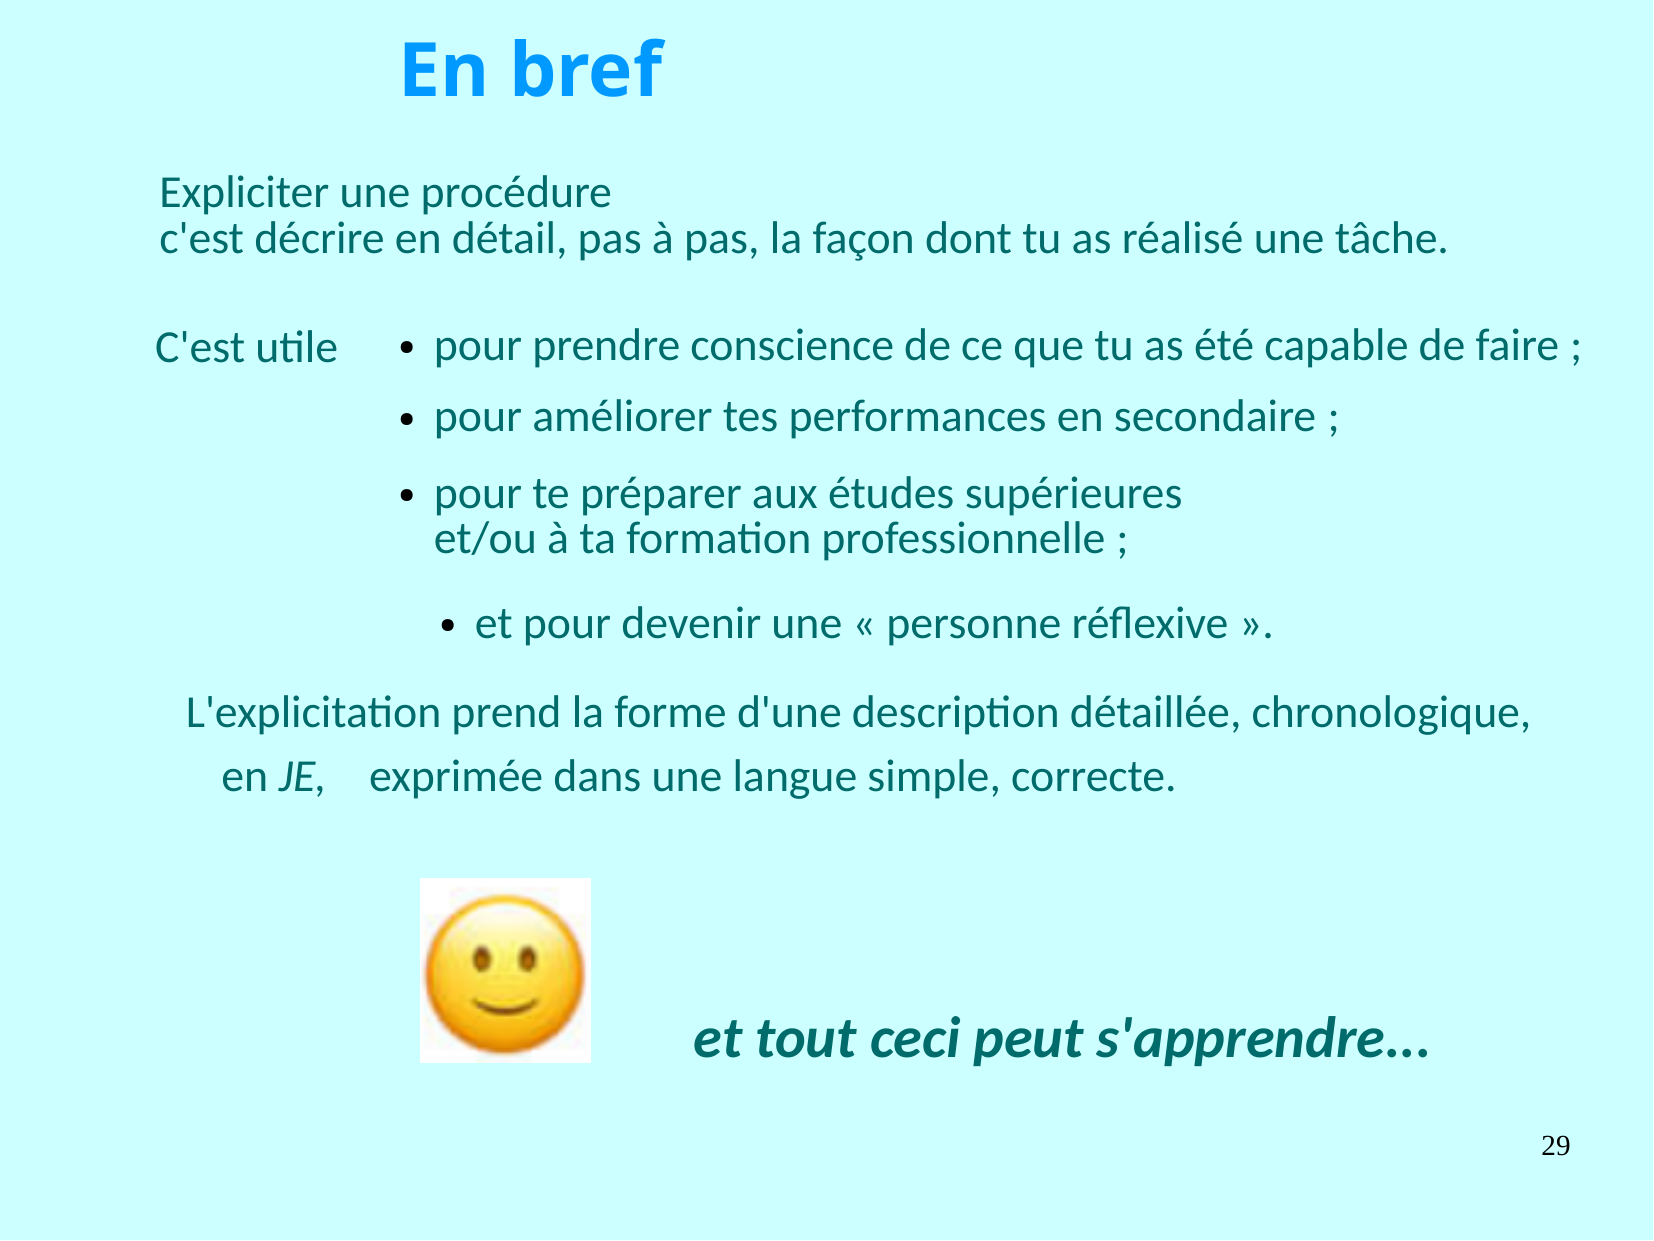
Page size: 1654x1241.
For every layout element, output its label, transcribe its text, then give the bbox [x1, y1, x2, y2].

text_box et tout ceci peut s'apprendre... [679, 1006, 1595, 1093]
picture [420, 878, 591, 1063]
text_box exprimée dans une langue simple, correcte. [354, 750, 1241, 821]
text_box pour améliorer tes performances en secondaire ; [383, 389, 1418, 461]
text_box en JE, [206, 750, 443, 839]
text_box pour te préparer aux études supérieures et/ou à ta formation professionnelle ; [383, 466, 1625, 593]
text_box pour prendre conscience de ce que tu as été capable de faire ; [383, 318, 1654, 390]
text_box C'est utile [140, 321, 374, 392]
text_box L'explicitation prend la forme d'une description détaillée, chronologique, [171, 685, 1648, 757]
text_box En bref [383, 9, 1152, 148]
text_box Expliciter une procédure c'est décrire en détail, pas à pas, la façon dont tu as réalisé une tâche. [144, 165, 1565, 292]
text_box et pour devenir une « personne réflexive ». [424, 596, 1290, 668]
